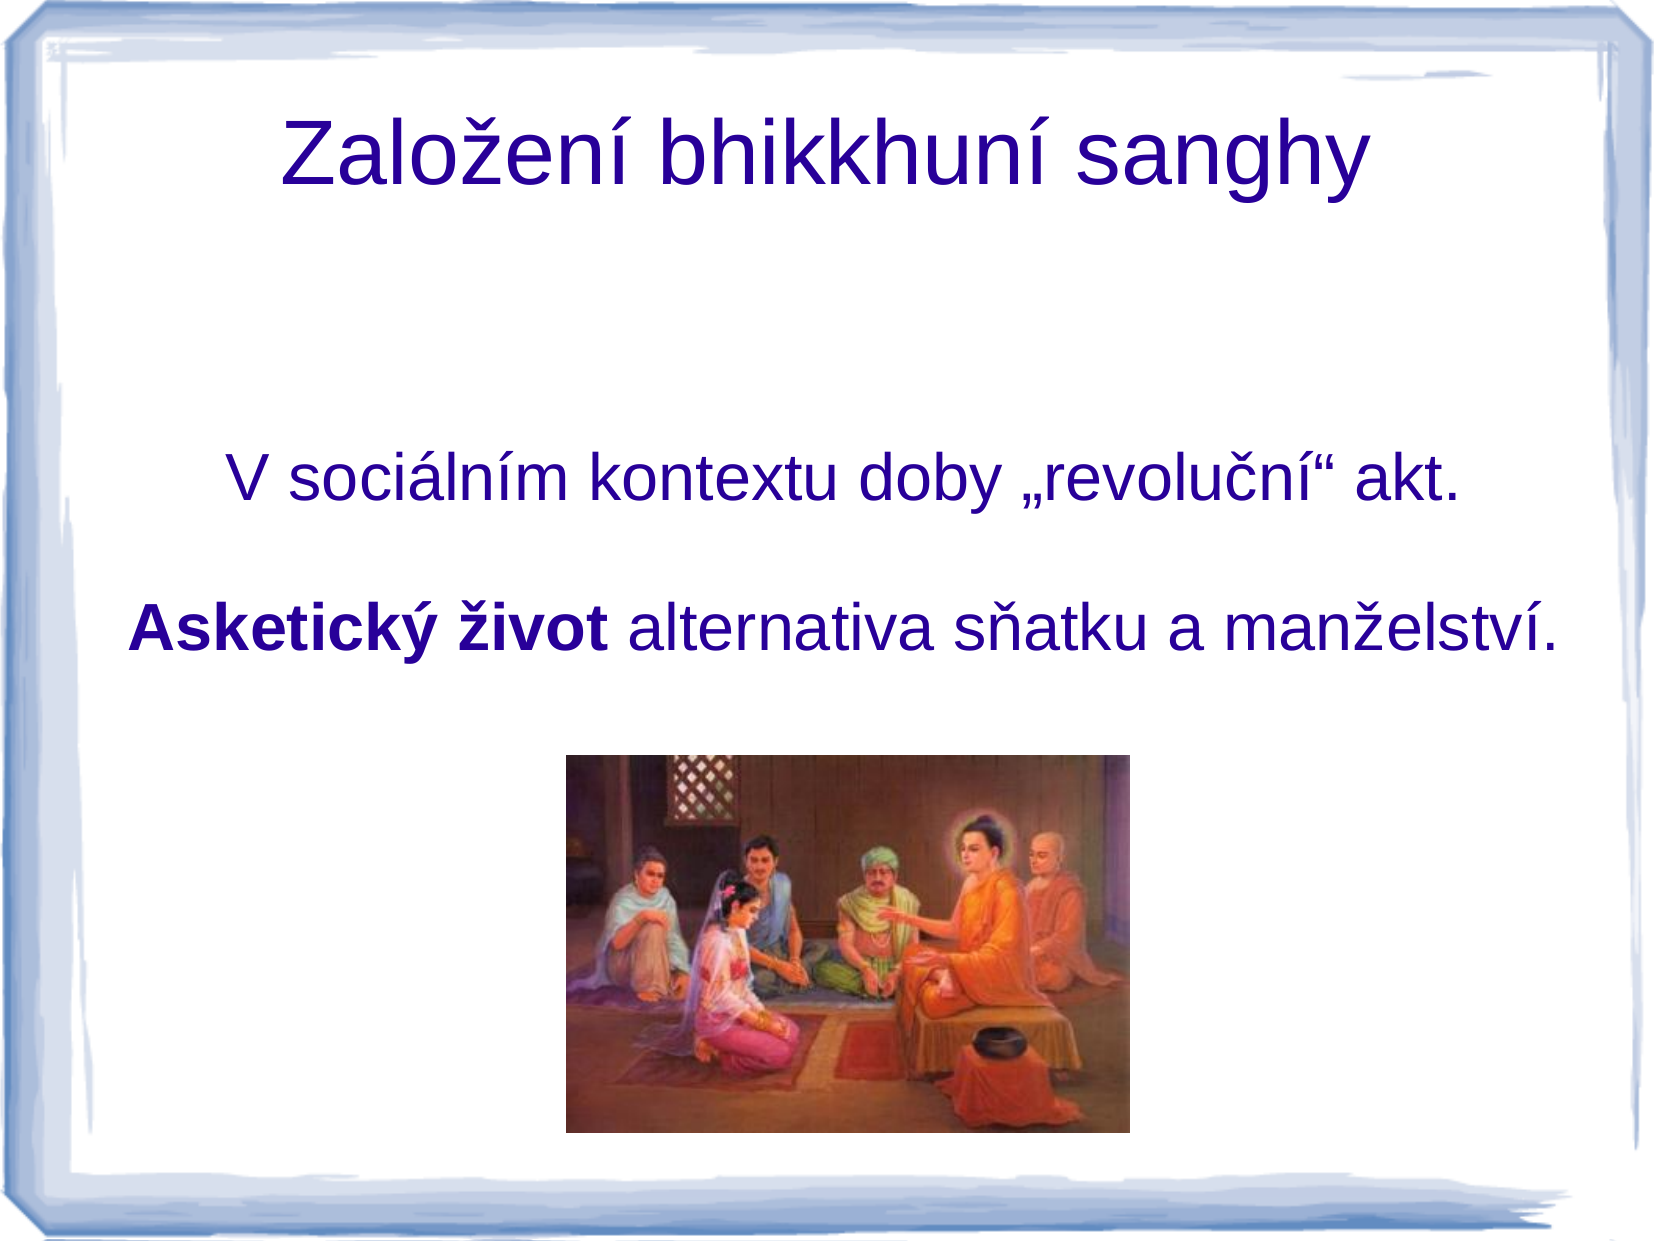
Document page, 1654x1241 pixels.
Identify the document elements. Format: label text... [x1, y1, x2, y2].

subtitle V sociálním kontextu doby „revoluční“ akt. Asketický život alternativa sňatku a manželství. [118, 324, 1571, 1004]
picture [0, 0, 1654, 1241]
title Založení bhikkhuní sanghy [82, 49, 1571, 257]
